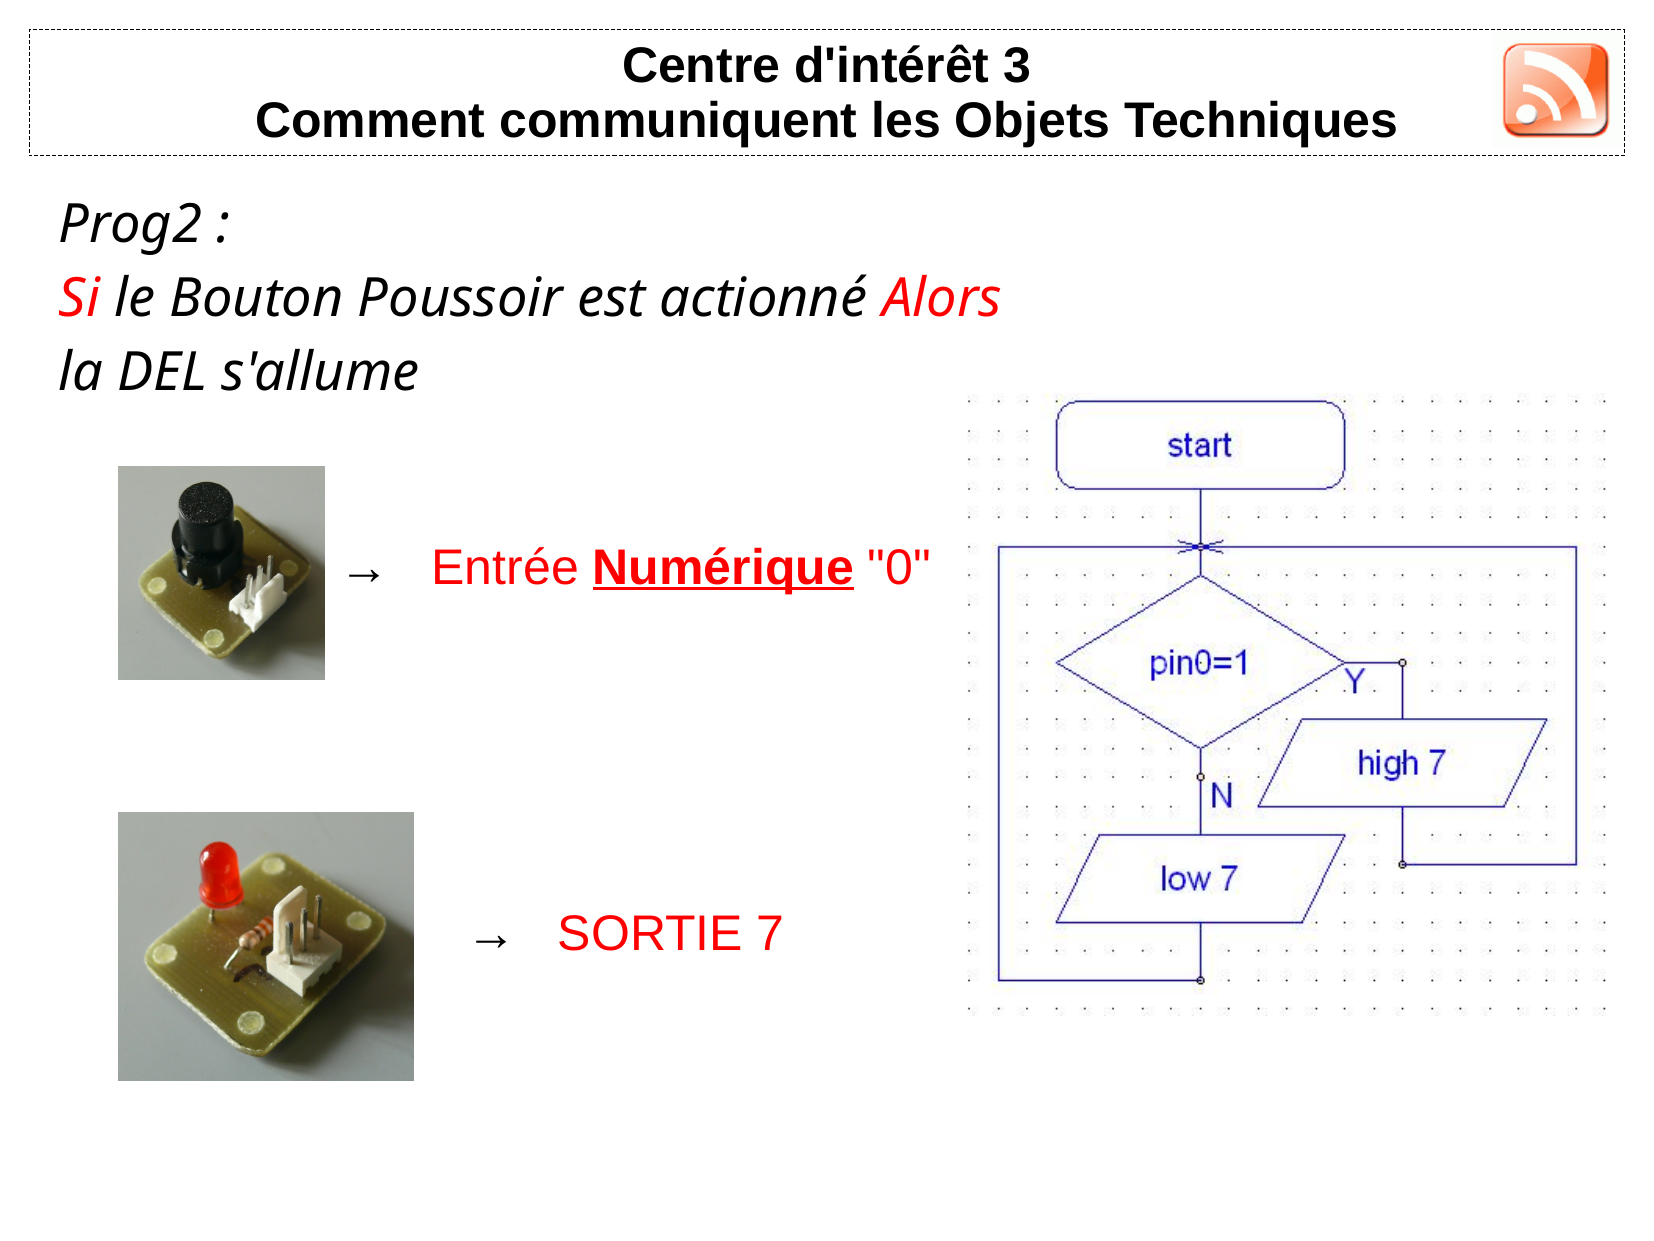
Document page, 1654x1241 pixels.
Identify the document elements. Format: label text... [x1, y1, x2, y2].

text_box Prog2 : Si le Bouton Poussoir est actionné Alors la DEL s'allume [44, 177, 1034, 419]
picture [967, 393, 1607, 1016]
text_box Centre d'intérêt 3 Comment communiquent les Objets Techniques [29, 29, 1625, 156]
text_box → SORTIE 7 [451, 897, 857, 987]
text_box → Entrée Numérique "0" [324, 531, 975, 621]
picture [118, 812, 414, 1081]
picture [118, 466, 325, 680]
